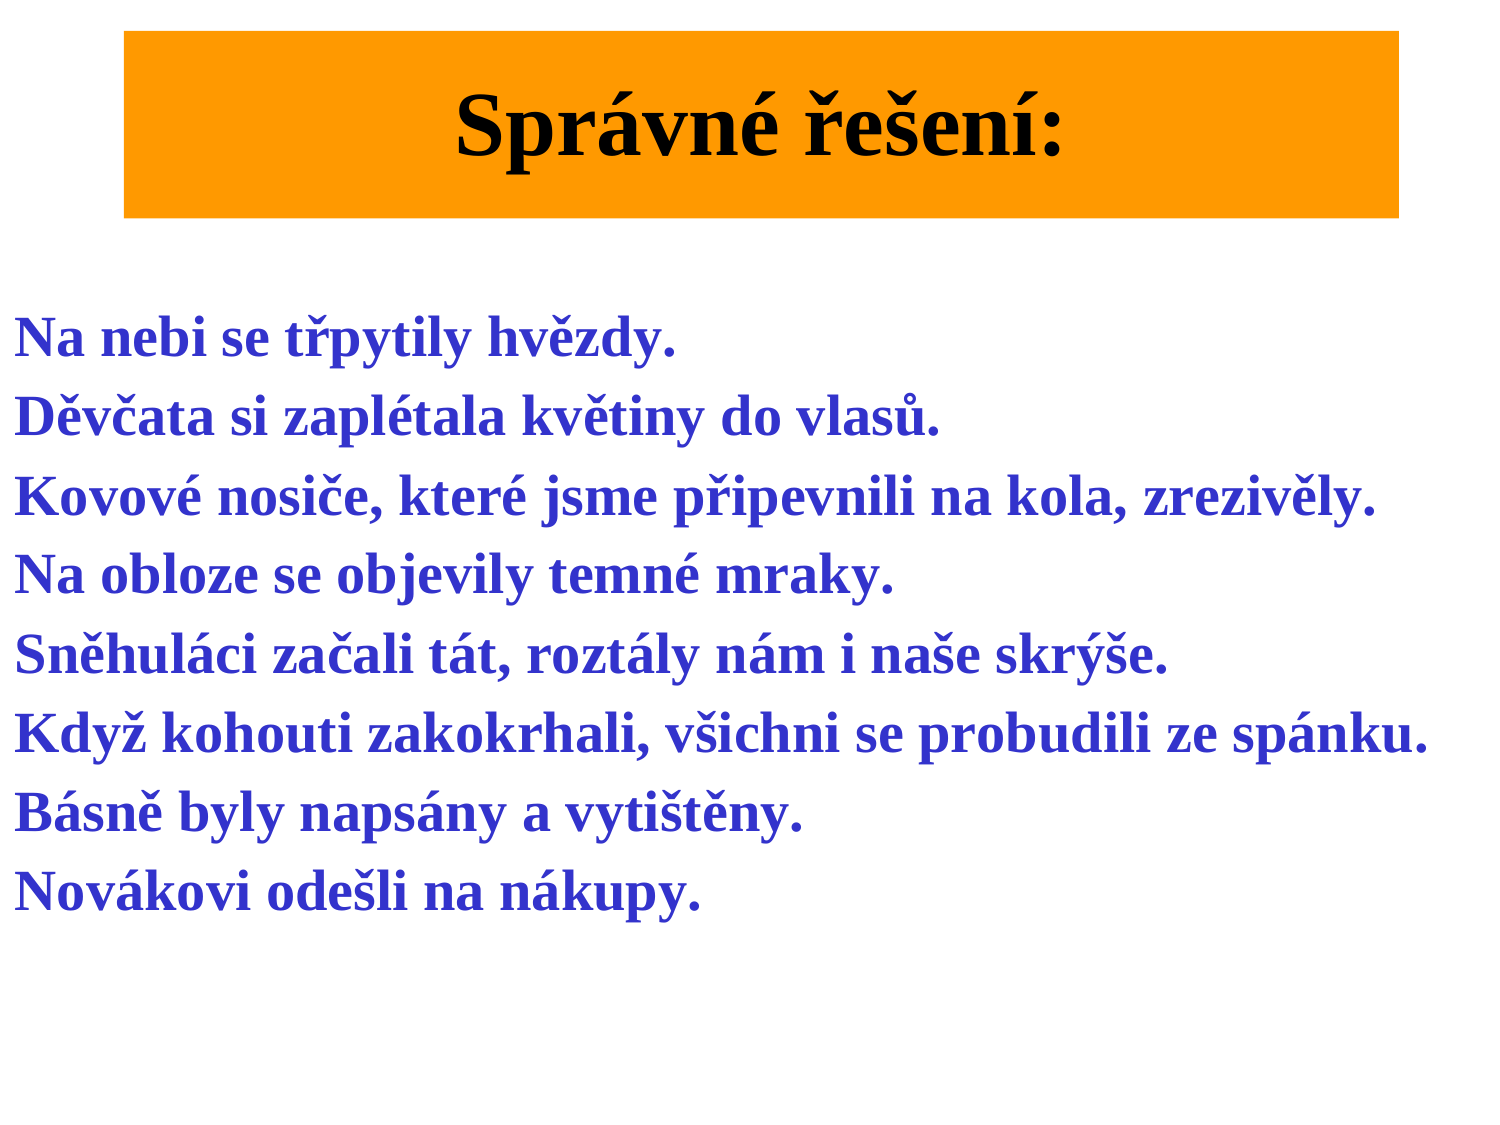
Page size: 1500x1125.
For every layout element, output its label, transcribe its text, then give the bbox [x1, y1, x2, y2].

text_box Správné řešení: [123, 30, 1399, 219]
list Na nebi se třpytily hvězdy. Děvčata si zaplétala květiny do vlasů. Kovové nosiče, které jsme připevnili na kola, zrezivěly. Na obloze se objevily temné mraky. Sněhuláci začali tát, roztály nám i naše skrýše. Když kohouti zakokrhali, všichni se probudili ze spánku. Básně byly napsány a vytištěny. Novákovi odešli na nákupy. [0, 297, 1471, 1077]
